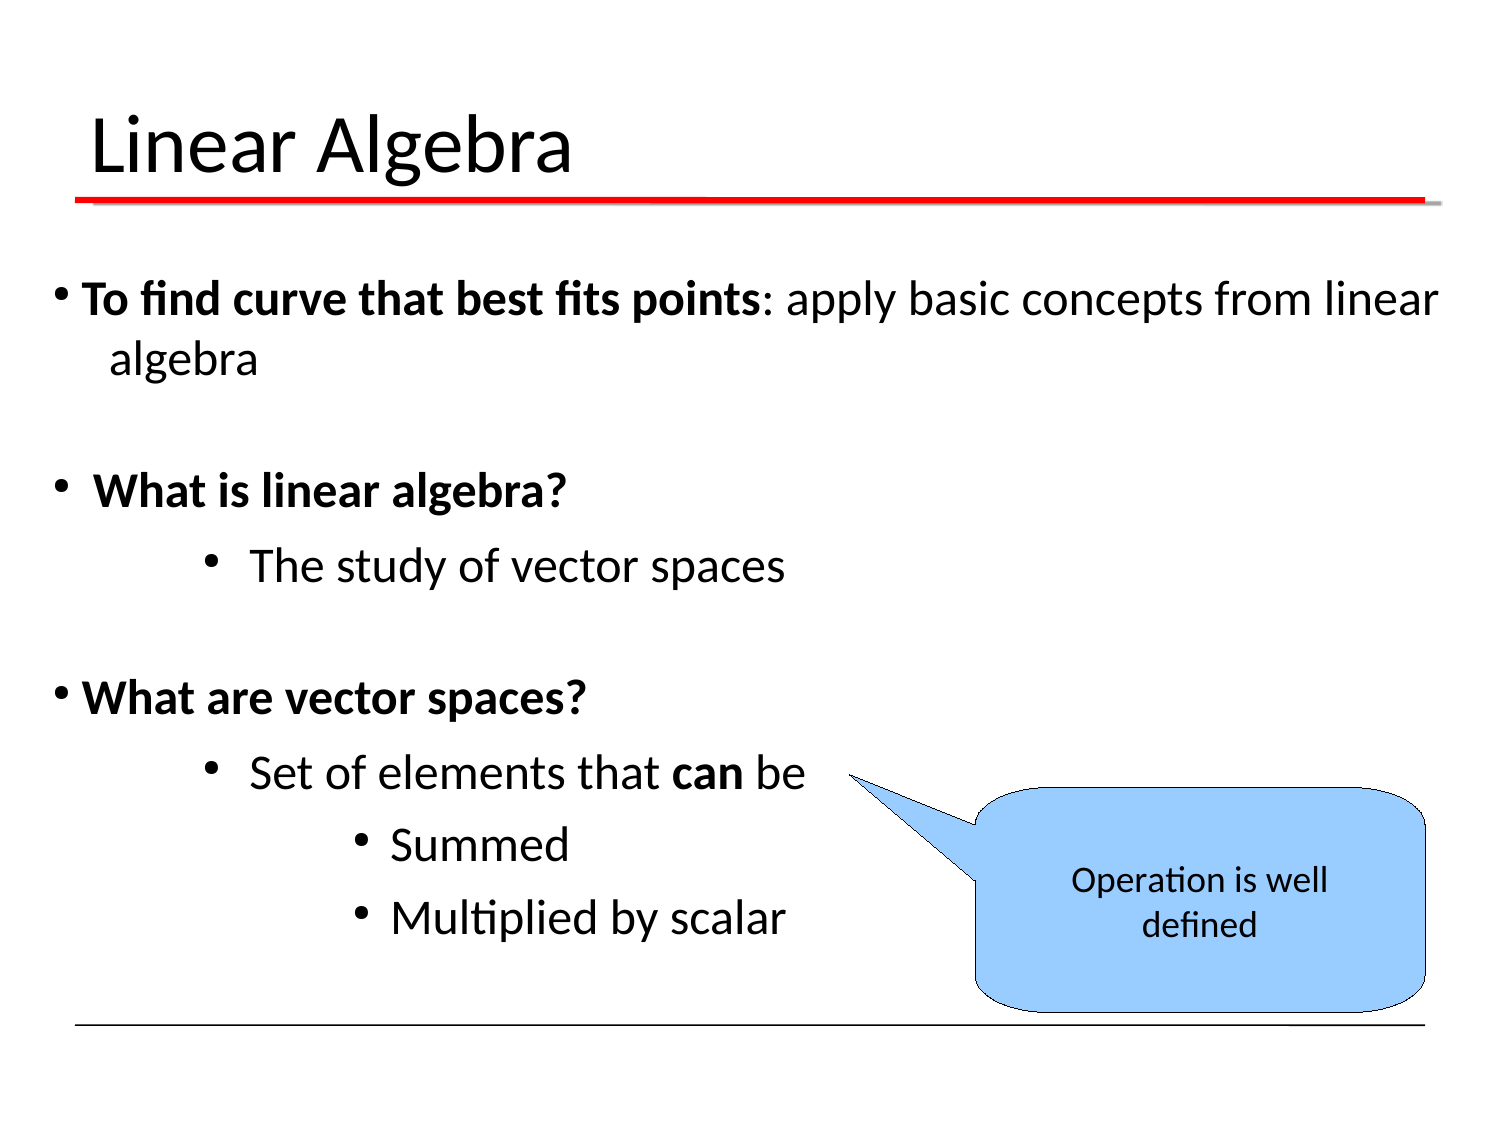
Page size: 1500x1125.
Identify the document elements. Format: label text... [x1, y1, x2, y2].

title Linear Algebra [75, 45, 1426, 185]
list To find curve that best fits points: apply basic concepts from linear algebra What is linear algebra? The study of vector spaces What are vector spaces? Set of elements that can be Summed Multiplied by scalar [37, 185, 1463, 966]
text_box Operation is well defined [849, 774, 1426, 1013]
